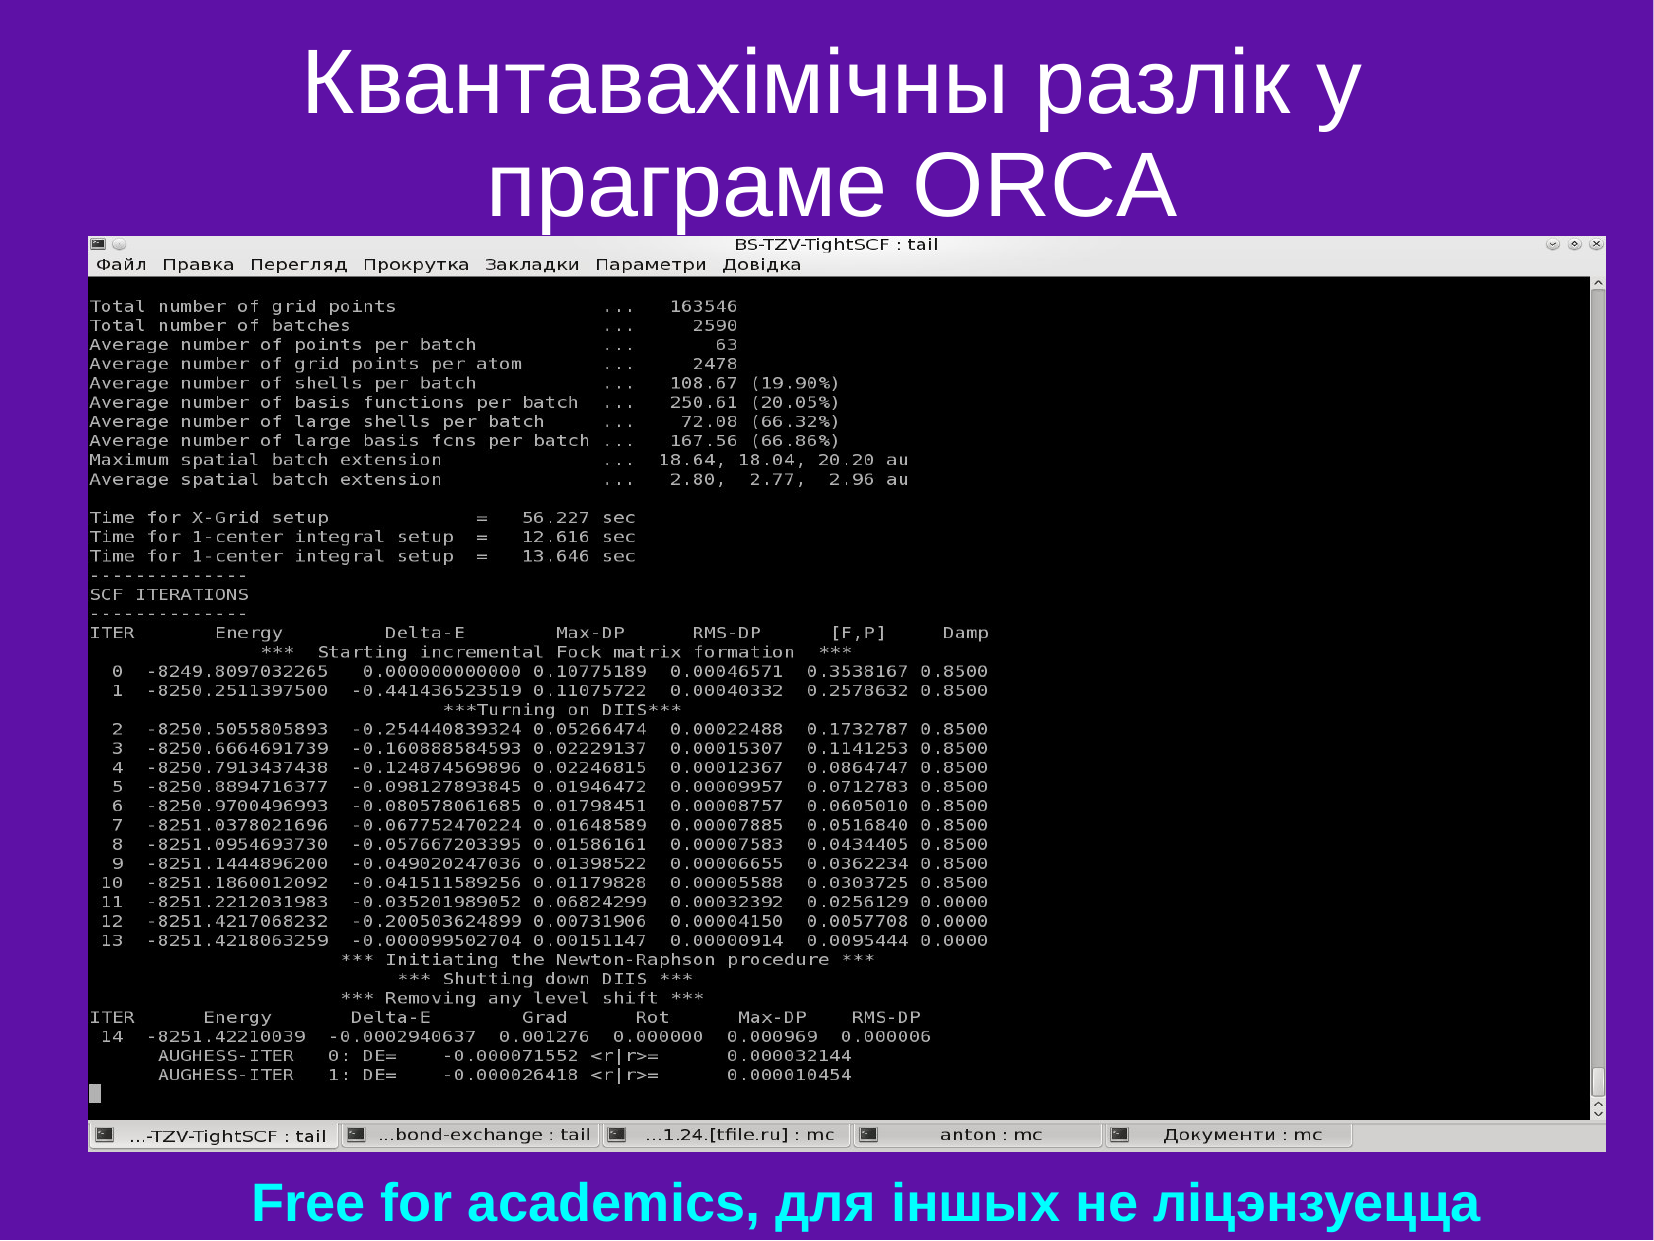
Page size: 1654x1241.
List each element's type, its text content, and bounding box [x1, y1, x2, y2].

title Квантавахімічны разлік у праграме ORCA [88, 29, 1577, 236]
text_box Free for academics, для іншых не ліцэнзуецца [236, 1164, 1497, 1241]
picture [88, 236, 1606, 1152]
